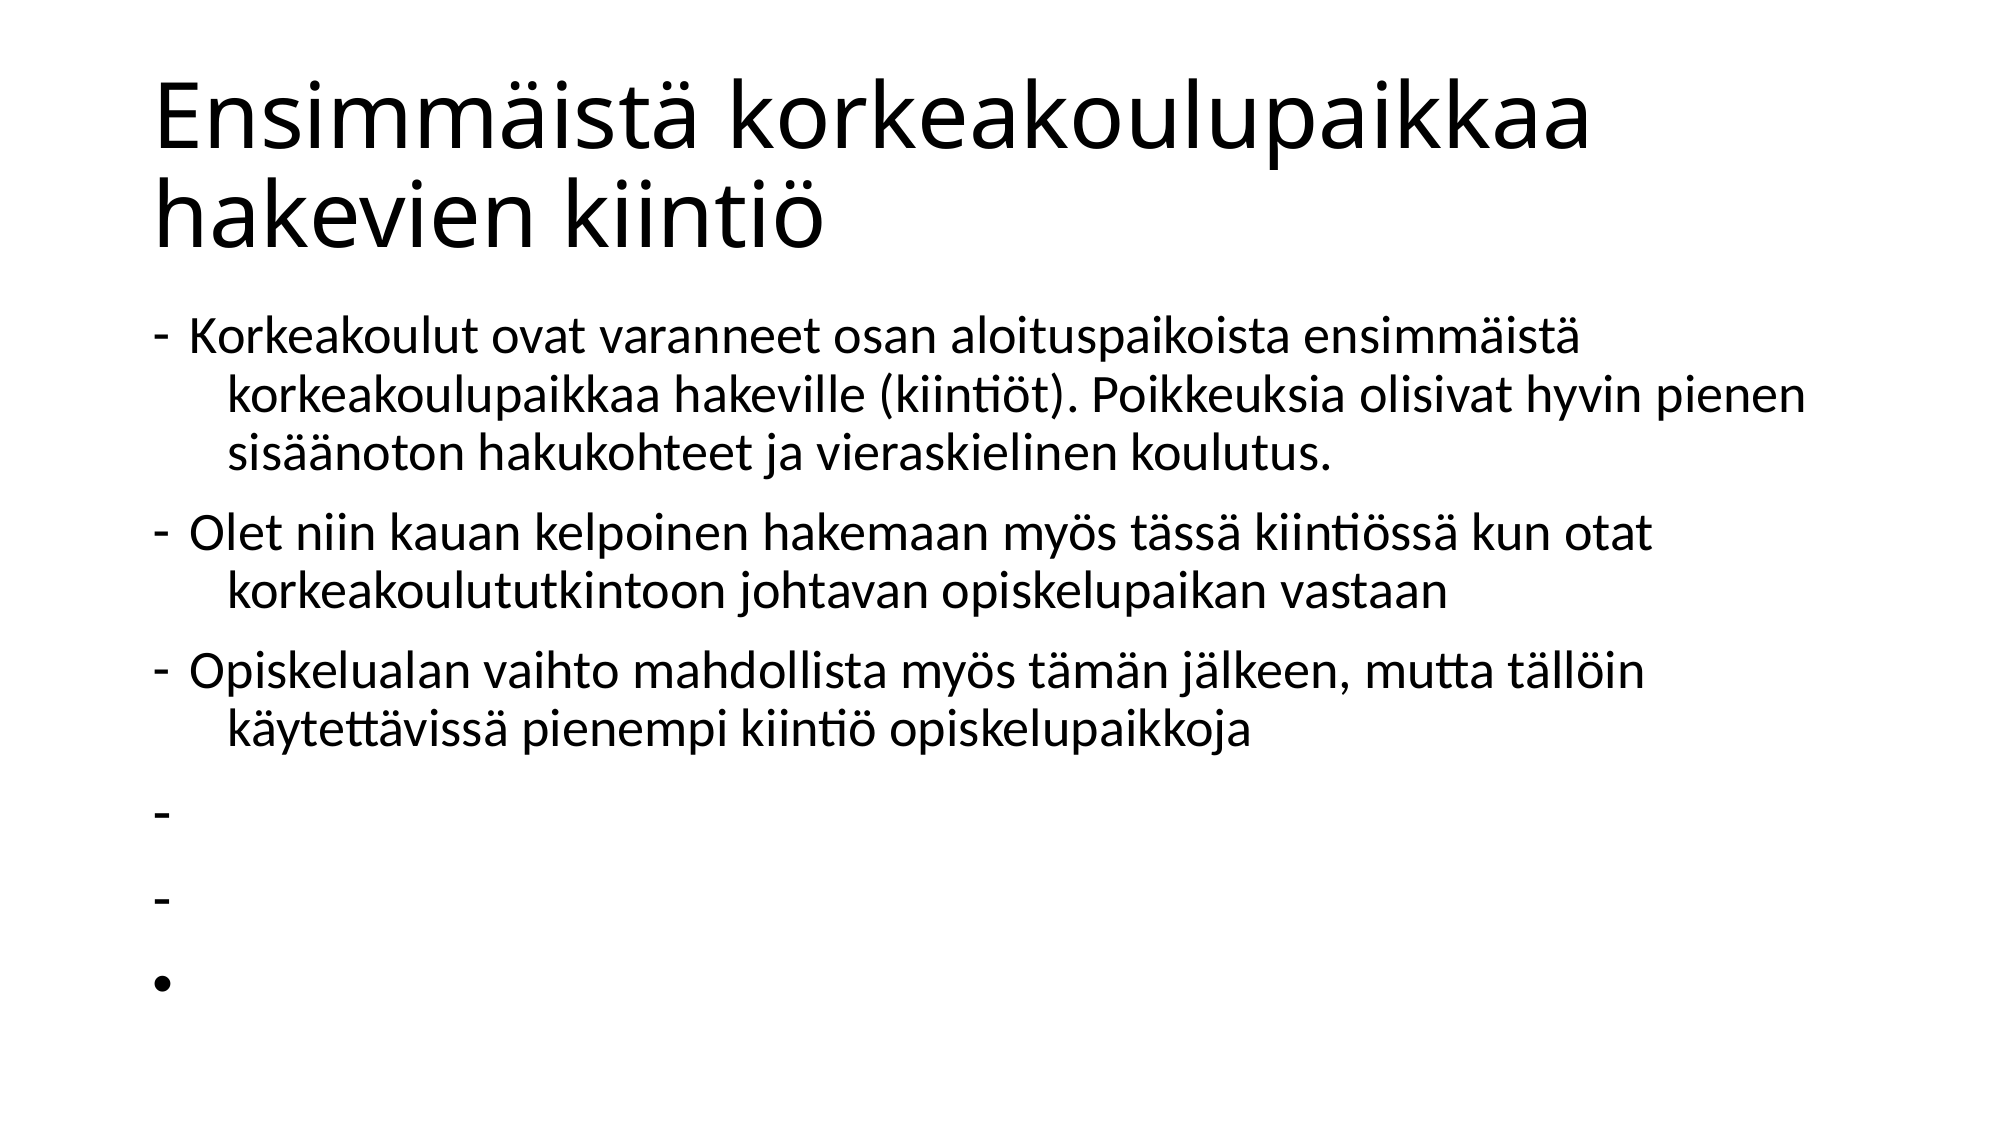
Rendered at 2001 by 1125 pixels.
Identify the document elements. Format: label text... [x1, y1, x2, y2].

title Ensimmäistä korkeakoulupaikkaa hakevien kiintiö [137, 59, 1863, 278]
list Korkeakoulut ovat varanneet osan aloituspaikoista ensimmäistä korkeakoulupaikkaa hakeville (kiintiöt). Poikkeuksia olisivat hyvin pienen sisäänoton hakukohteet ja vieraskielinen koulutus. Olet niin kauan kelpoinen hakemaan myös tässä kiintiössä kun otat korkeakoulututkintoon johtavan opiskelupaikan vastaan Opiskelualan vaihto mahdollista myös tämän jälkeen, mutta tällöin käytettävissä pienempi kiintiö opiskelupaikkoja [137, 299, 1863, 1014]
